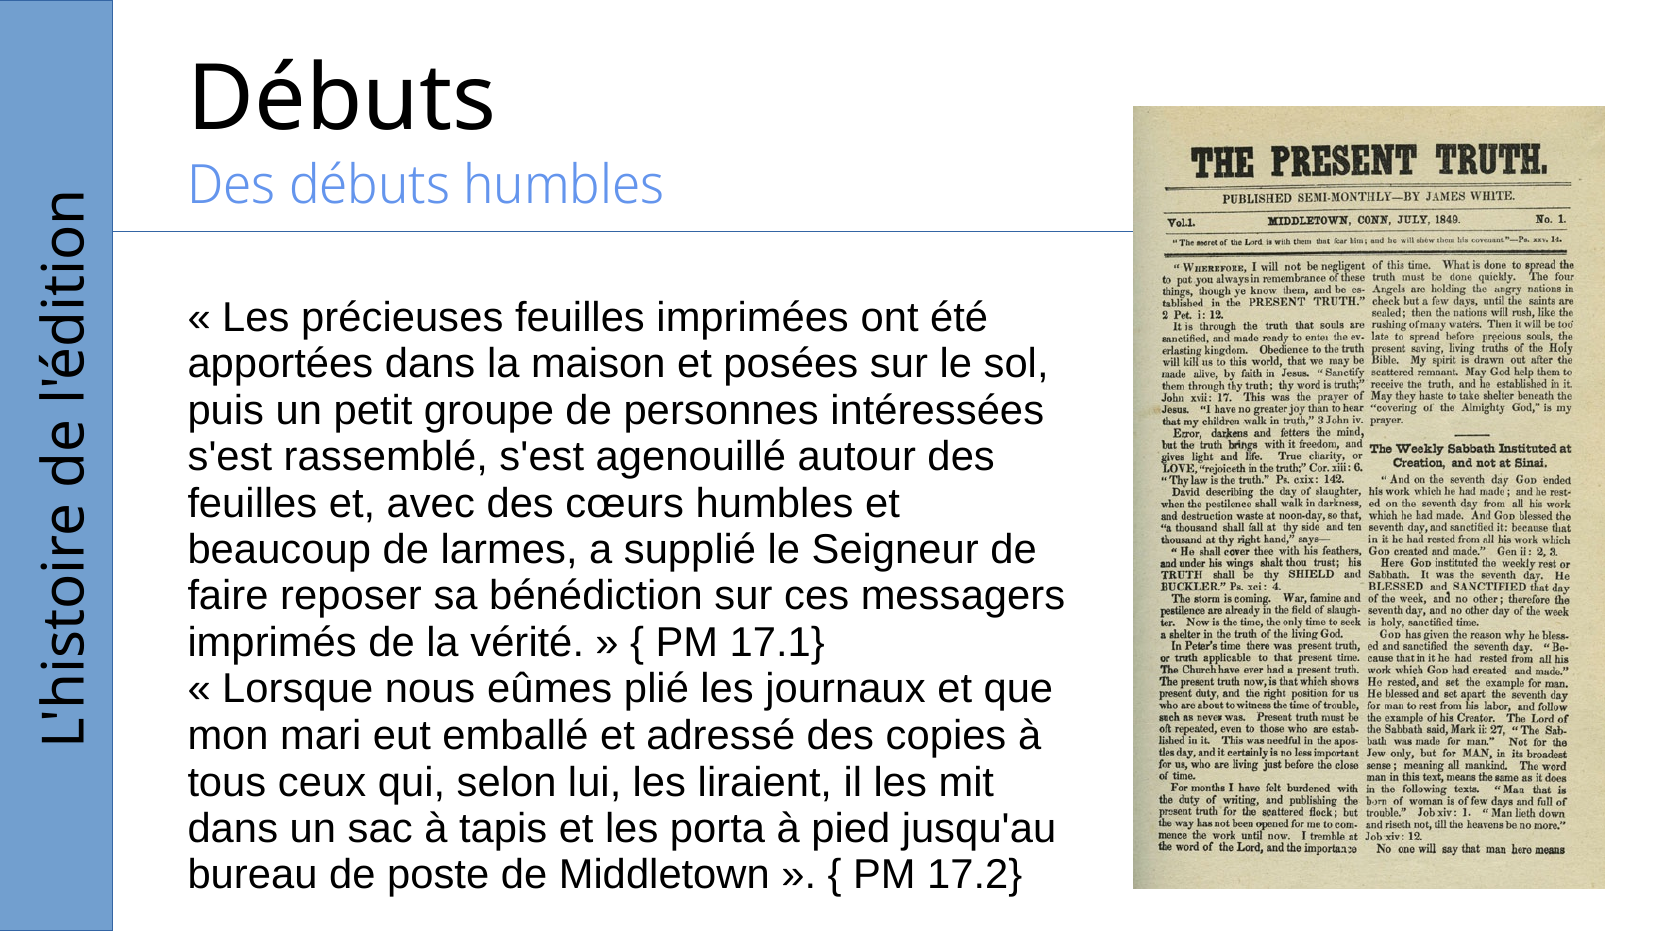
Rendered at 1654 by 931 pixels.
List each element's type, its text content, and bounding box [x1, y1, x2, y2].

picture [1133, 106, 1605, 889]
subtitle « Les précieuses feuilles imprimées ont été apportées dans la maison et posées sur le sol, puis un petit groupe de personnes intéressées s'est rassemblé, s'est agenouillé autour des feuilles et, avec des cœurs humbles et beaucoup de larmes, a supplié le Seigneur de faire reposer sa bénédiction sur ces messagers imprimés de la vérité. » { PM 17.1} « Lorsque nous eûmes plié les journaux et que mon mari eut emballé et adressé des copies à tous ceux qui, selon lui, les liraient, il les mit dans un sac à tapis et les porta à pied jusqu'au bureau de poste de Middletown ». { PM 17.2} [187, 293, 1088, 931]
text_box [0, 0, 113, 931]
text_box L'histoire de l'édition [13, 37, 105, 901]
title Débuts [187, 33, 1571, 125]
title Des débuts humbles [187, 125, 1571, 239]
